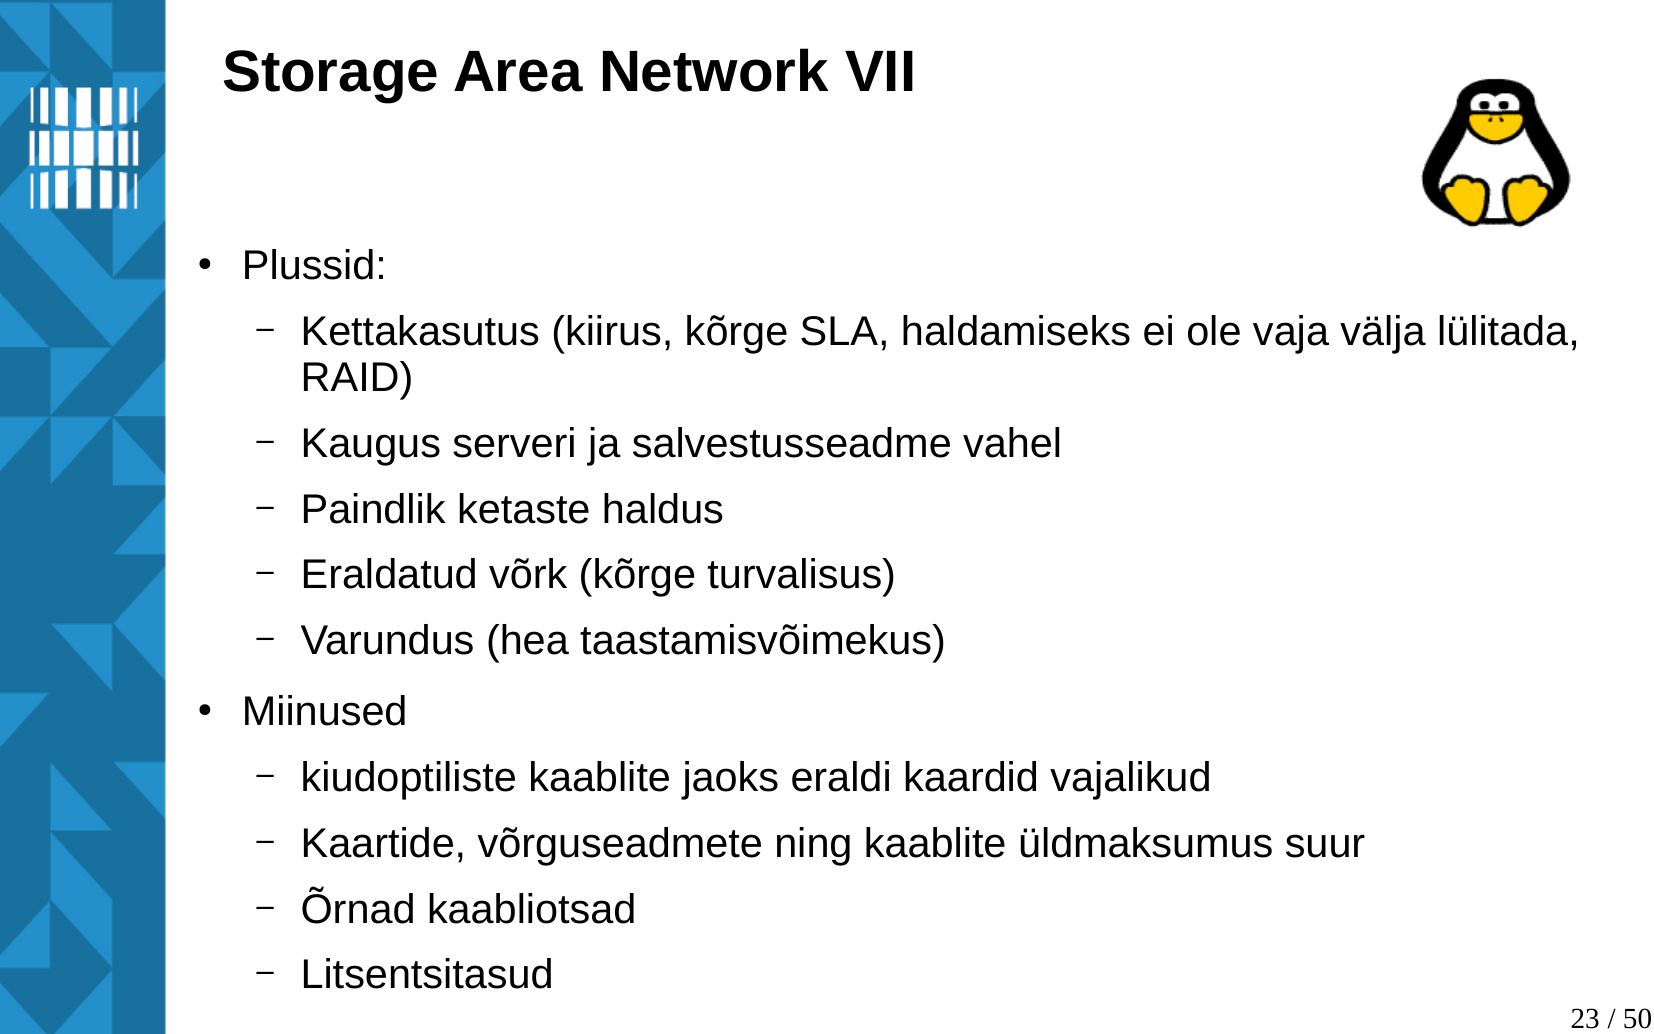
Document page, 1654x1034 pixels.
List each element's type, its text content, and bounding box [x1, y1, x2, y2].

picture [1370, 35, 1619, 243]
title Storage Area Network VII [222, 29, 969, 113]
list Plussid: Kettakasutus (kiirus, kõrge SLA, haldamiseks ei ole vaja välja lülitada, RAID) Kaugus serveri ja salvestusseadme vahel Paindlik ketaste haldus Eraldatud võrk (kõrge turvalisus) Varundus (hea taastamisvõimekus) Miinused kiudoptiliste kaablite jaoks eraldi kaardid vajalikud Kaartide, võrguseadmete ning kaablite üldmaksumus suur Õrnad kaabliotsad Litsentsitasud [183, 241, 1595, 1004]
